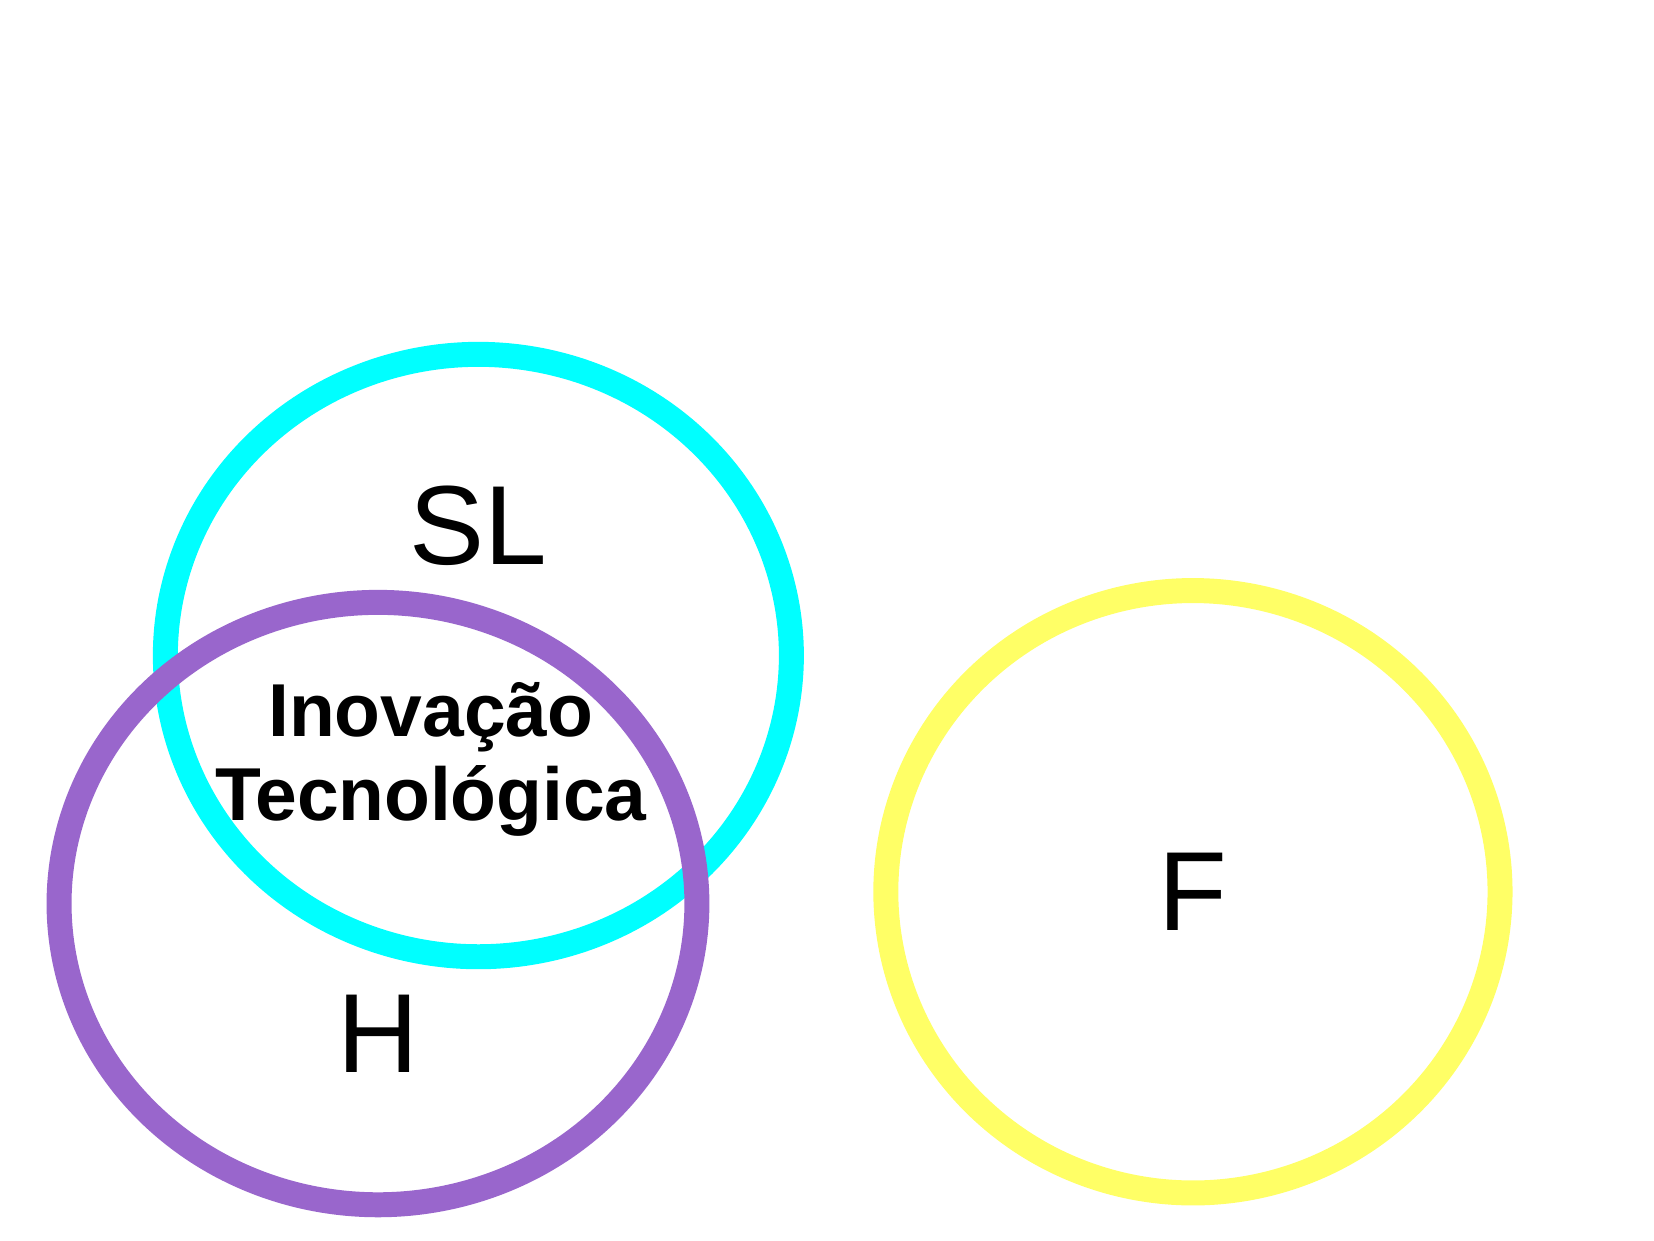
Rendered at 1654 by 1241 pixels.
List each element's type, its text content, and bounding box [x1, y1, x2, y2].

text_box F [885, 590, 1501, 1193]
text_box Inovação Tecnológica [188, 661, 674, 929]
text_box H [59, 602, 697, 1205]
text_box SL [165, 354, 792, 873]
